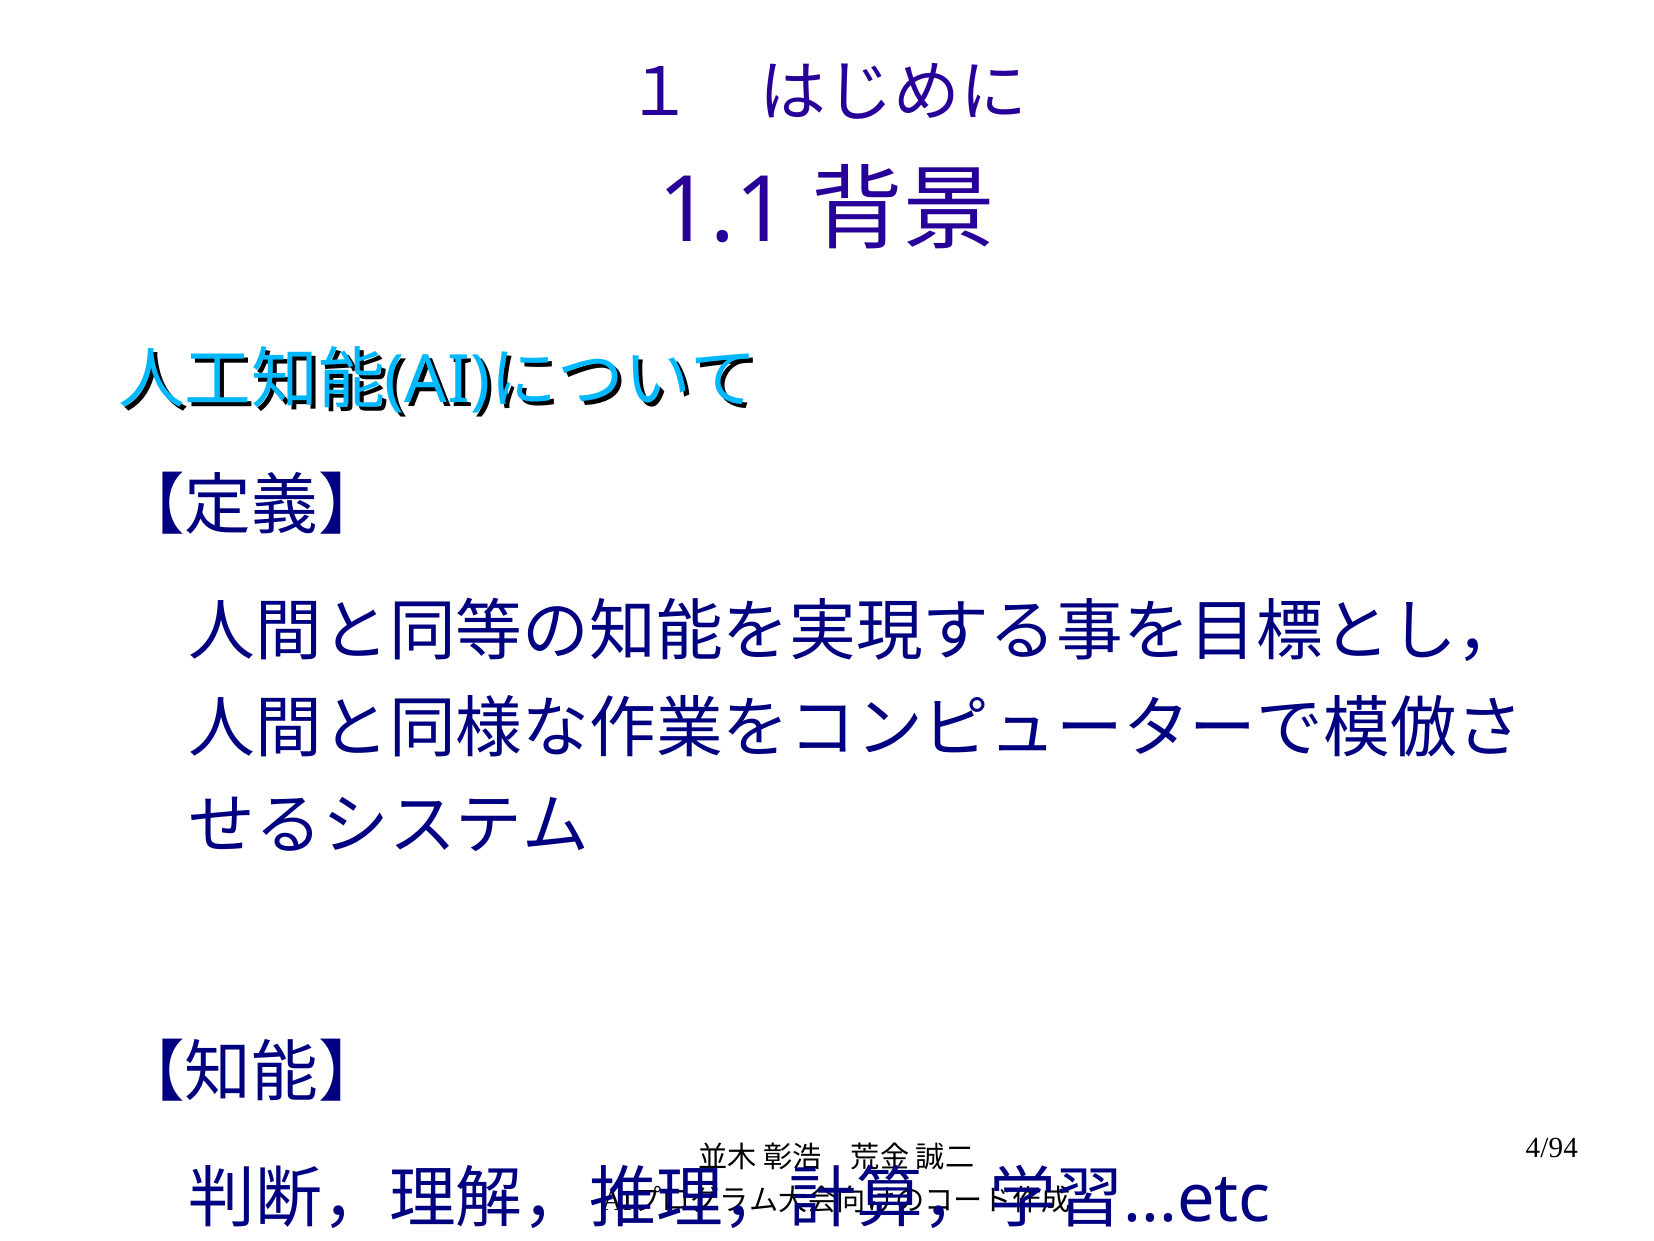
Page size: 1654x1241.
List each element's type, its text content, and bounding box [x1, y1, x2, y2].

list 人工知能(AI)について 【定義】 人間と同等の知能を実現する事を目標とし，人間と同様な作業をコンピューターで模倣させるシステム 【知能】 判断，理解，推理，計算，学習...etc [118, 324, 1571, 1241]
title １ はじめに 1.1 背景 [82, 49, 1571, 257]
